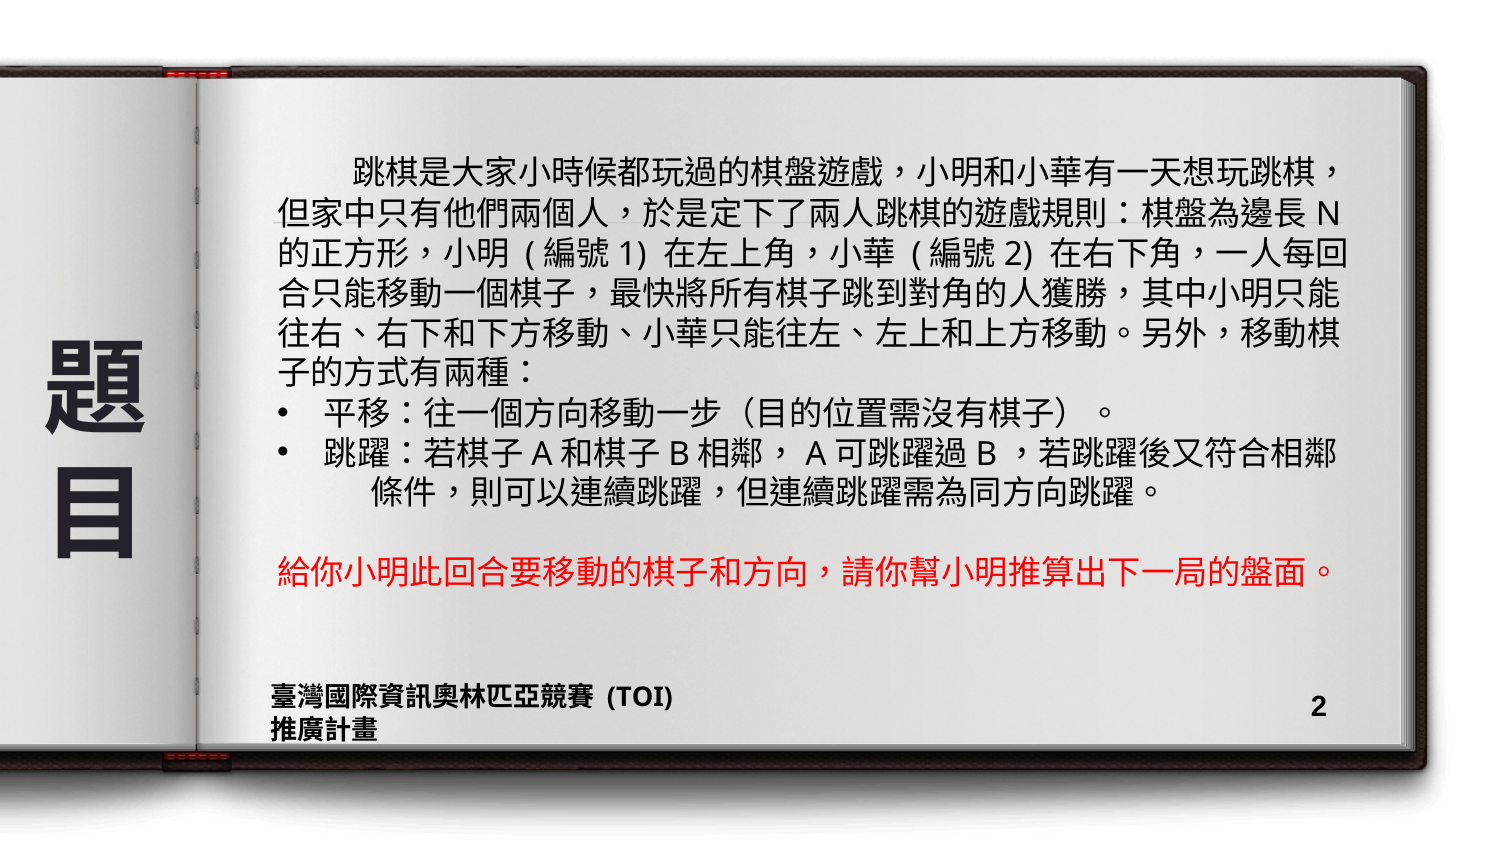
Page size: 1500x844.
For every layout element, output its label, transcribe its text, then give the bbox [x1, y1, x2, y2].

text_box 跳棋是大家小時候都玩過的棋盤遊戲，小明和小華有一天想玩跳棋，但家中只有他們兩個人，於是定下了兩人跳棋的遊戲規則：棋盤為邊長N的正方形，小明 (編號1) 在左上角，小華 (編號2) 在右下角，一人每回合只能移動一個棋子，最快將所有棋子跳到對角的人獲勝，其中小明只能往右、右下和下方移動、小華只能往左、左上和上方移動。另外，移動棋子的方式有兩種： 平移：往一個方向移動一步（目的位置需沒有棋子）。 跳躍：若棋子A和棋子B相鄰，A可跳躍過B，若跳躍後又符合相鄰條件，則可以連續跳躍，但連續跳躍需為同方向跳躍。 給你小明此回合要移動的棋子和方向，請你幫小明推算出下一局的盤面。 [262, 140, 1368, 650]
text_box [1295, 672, 1386, 737]
text_box 題 目 [28, 306, 210, 552]
